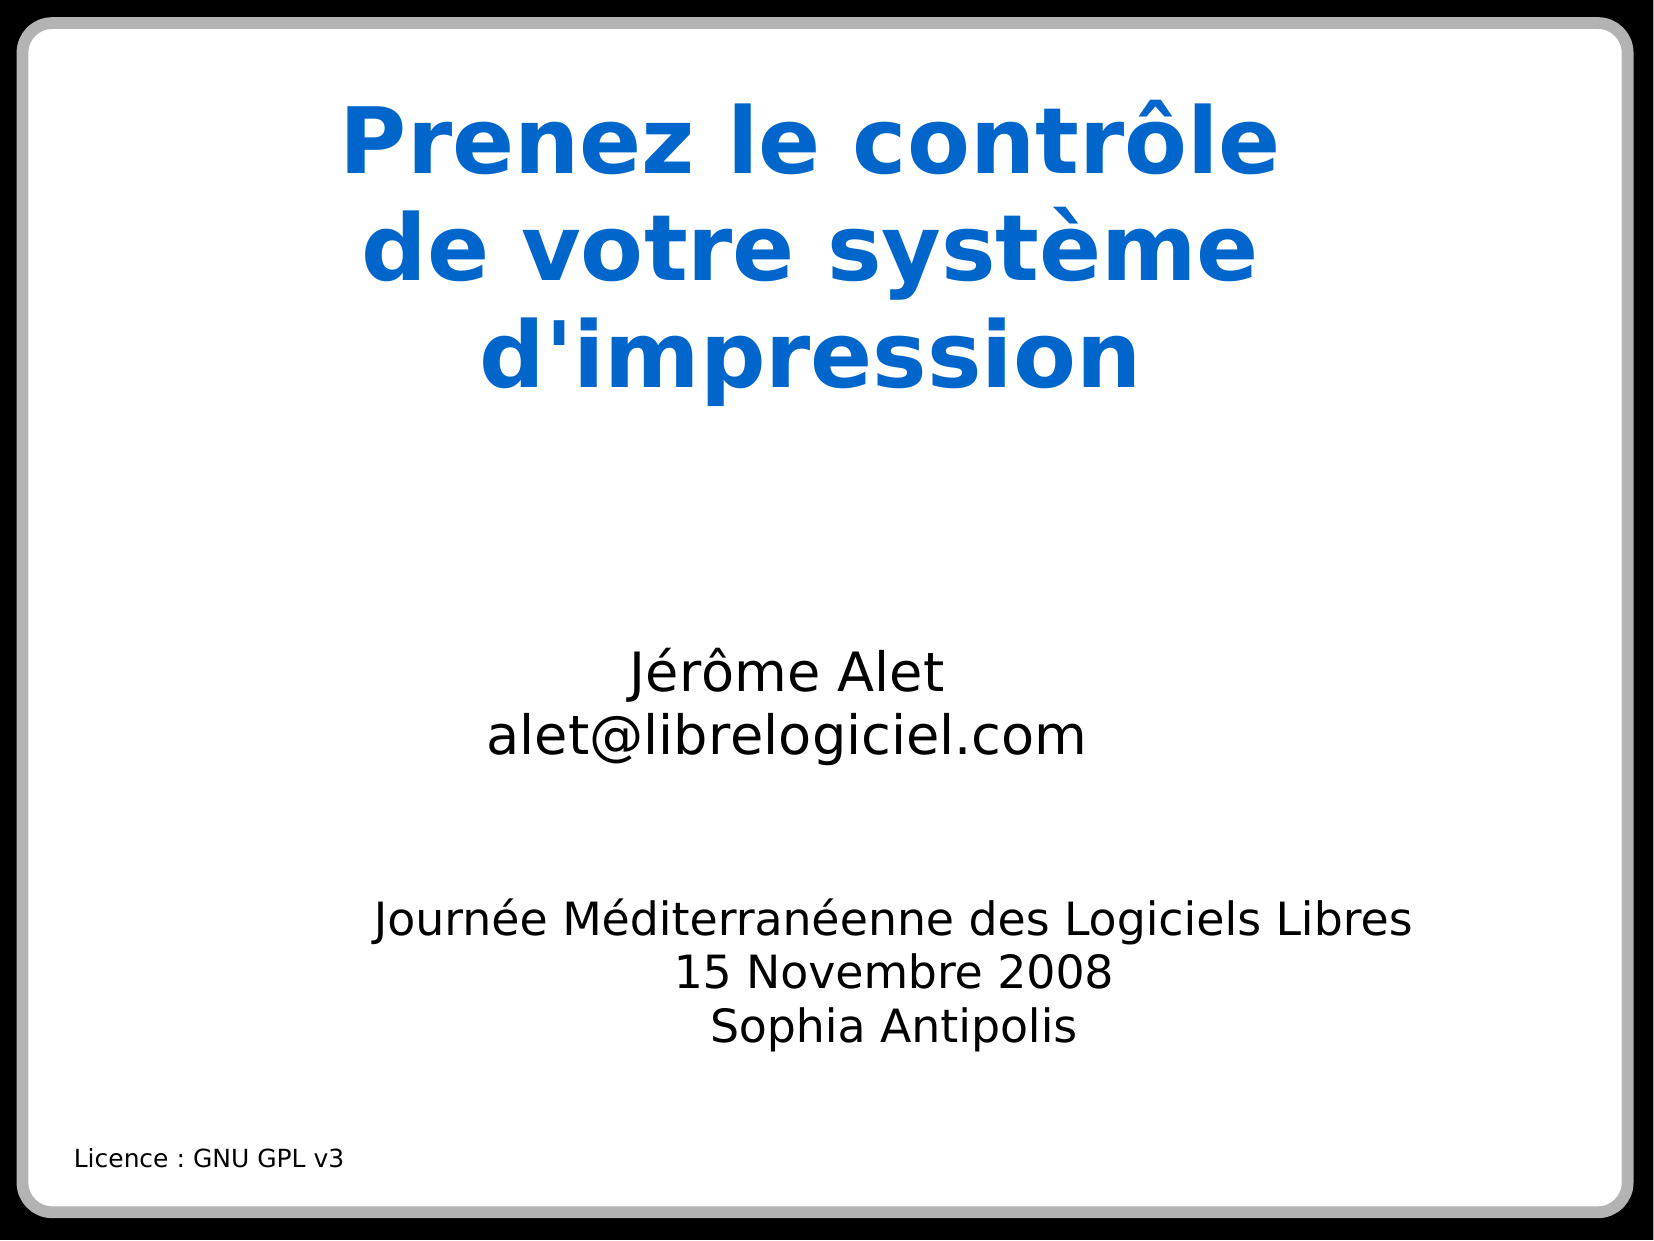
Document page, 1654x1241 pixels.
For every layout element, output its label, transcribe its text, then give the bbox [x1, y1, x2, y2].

subtitle Jérôme Alet alet@librelogiciel.com [236, 403, 1304, 1004]
text_box Licence : GNU GPL v3 [59, 1136, 384, 1182]
text_box Journée Méditerranéenne des Logiciels Libres 15 Novembre 2008 Sophia Antipolis [359, 885, 1429, 1061]
title Prenez le contrôle de votre système d'impression [56, 88, 1565, 410]
